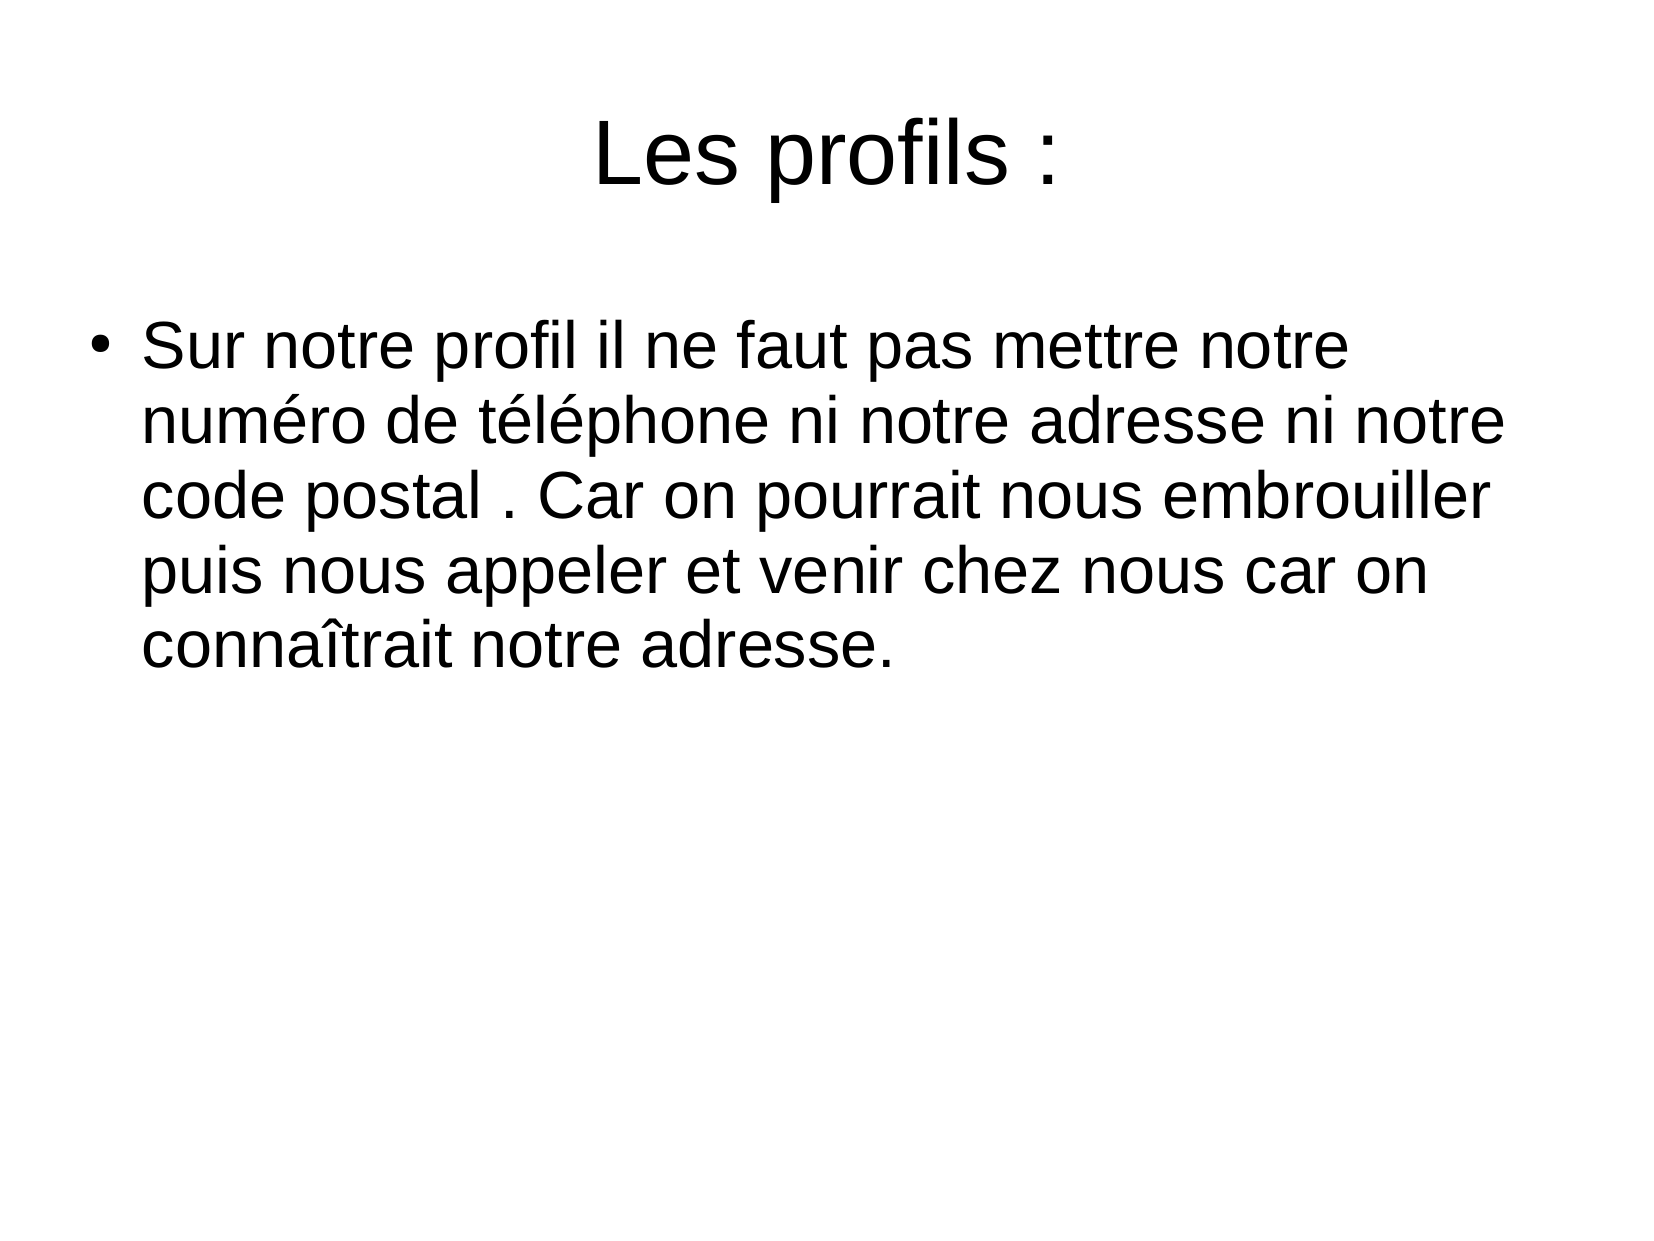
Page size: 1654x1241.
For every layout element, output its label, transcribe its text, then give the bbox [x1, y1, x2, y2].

list Sur notre profil il ne faut pas mettre notre numéro de téléphone ni notre adresse ni notre code postal . Car on pourrait nous embrouiller puis nous appeler et venir chez nous car on connaîtrait notre adresse. [70, 308, 1560, 1028]
title Les profils : [82, 49, 1571, 257]
